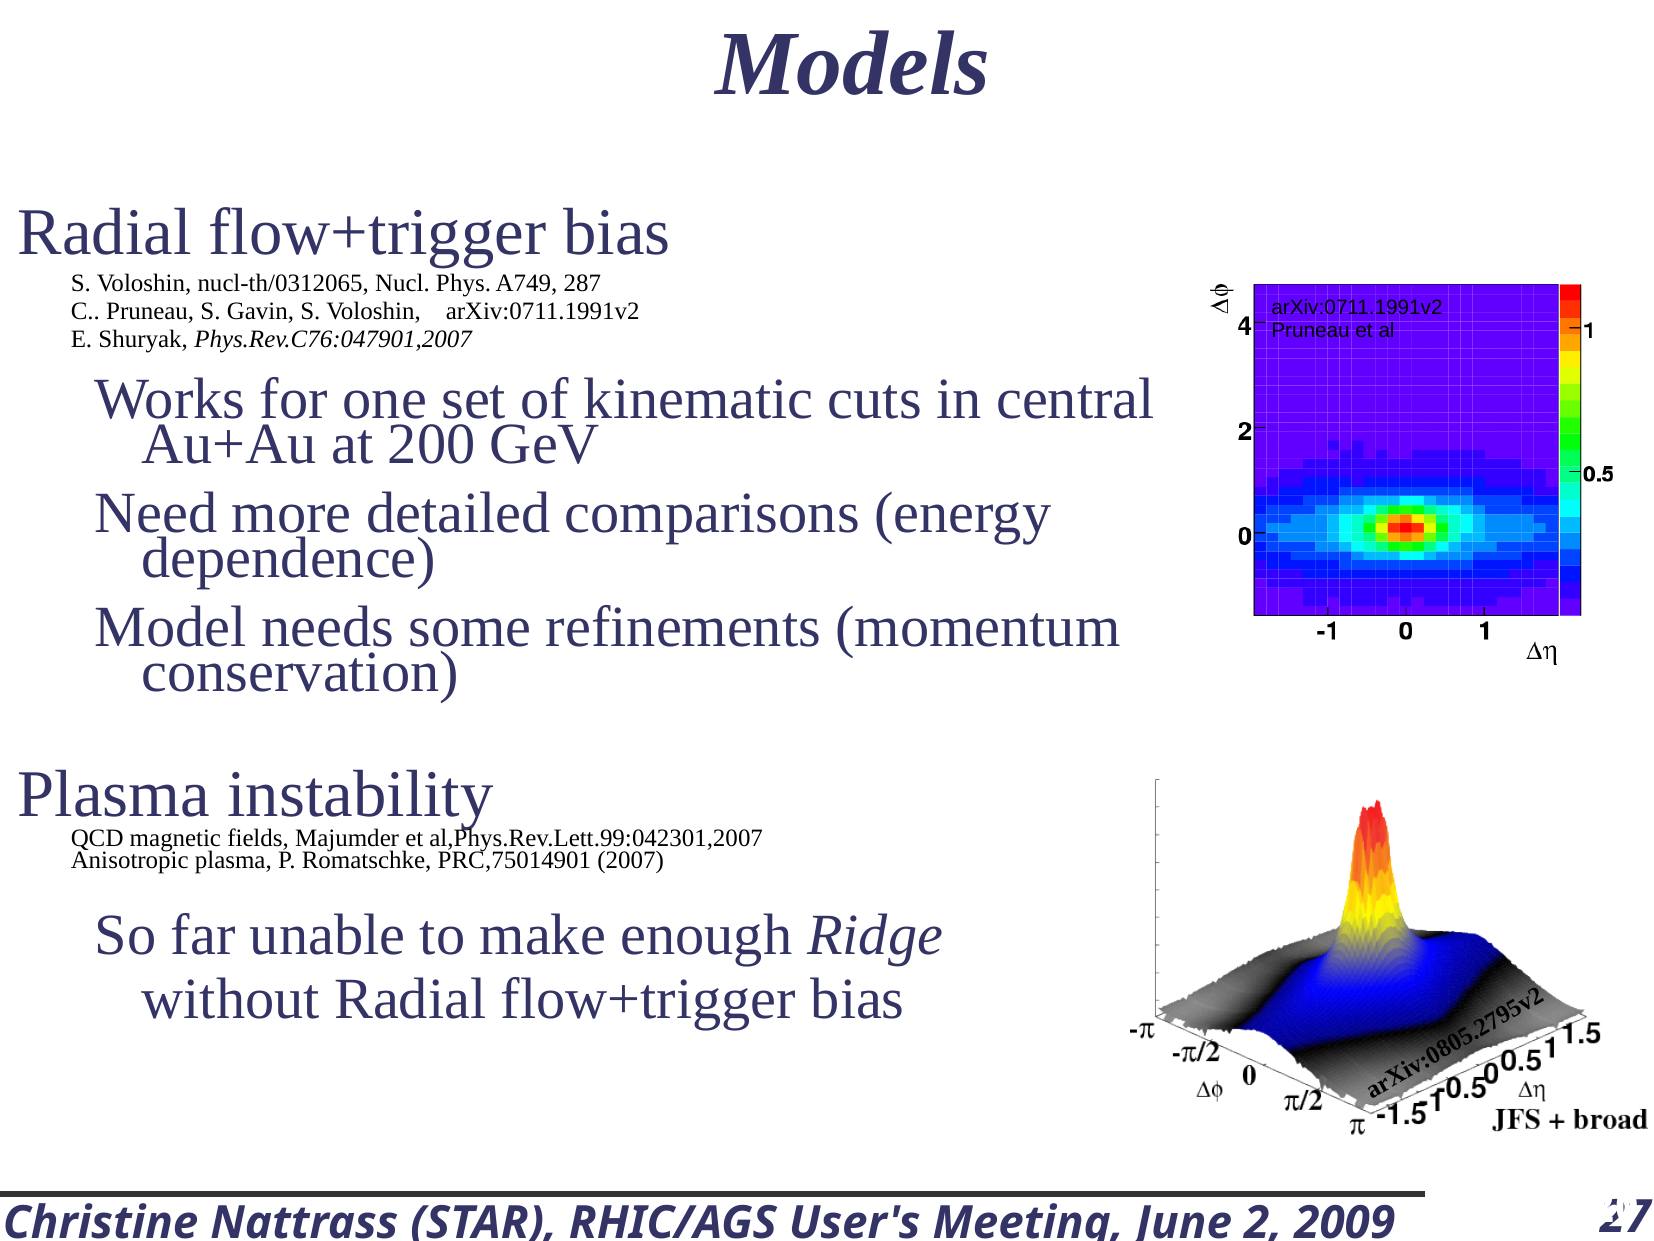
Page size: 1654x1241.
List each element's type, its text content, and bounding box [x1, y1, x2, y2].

picture [1192, 283, 1613, 676]
picture [1130, 779, 1648, 1135]
list Radial flow+trigger bias S. Voloshin, nucl-th/0312065, Nucl. Phys. A749, 287 C.. Pruneau, S. Gavin, S. Voloshin, arXiv:0711.1991v2 E. Shuryak, Phys.Rev.C76:047901,2007 Works for one set of kinematic cuts in central Au+Au at 200 GeV Need more detailed comparisons (energy dependence) Model needs some refinements (momentum conservation) Plasma instability QCD magnetic fields, Majumder et al,Phys.Rev.Lett.99:042301,2007 Anisotropic plasma, P. Romatschke, PRC,75014901 (2007) So far unable to make enough Ridge without Radial flow+trigger bias [0, 195, 1163, 1032]
text_box arXiv:0805.2795v2 [1279, 942, 1609, 1161]
text_box 20 [1540, 1172, 1654, 1241]
text_box arXiv:0711.1991v2Pruneau et al [1256, 288, 1482, 385]
title Models [53, 0, 1654, 128]
